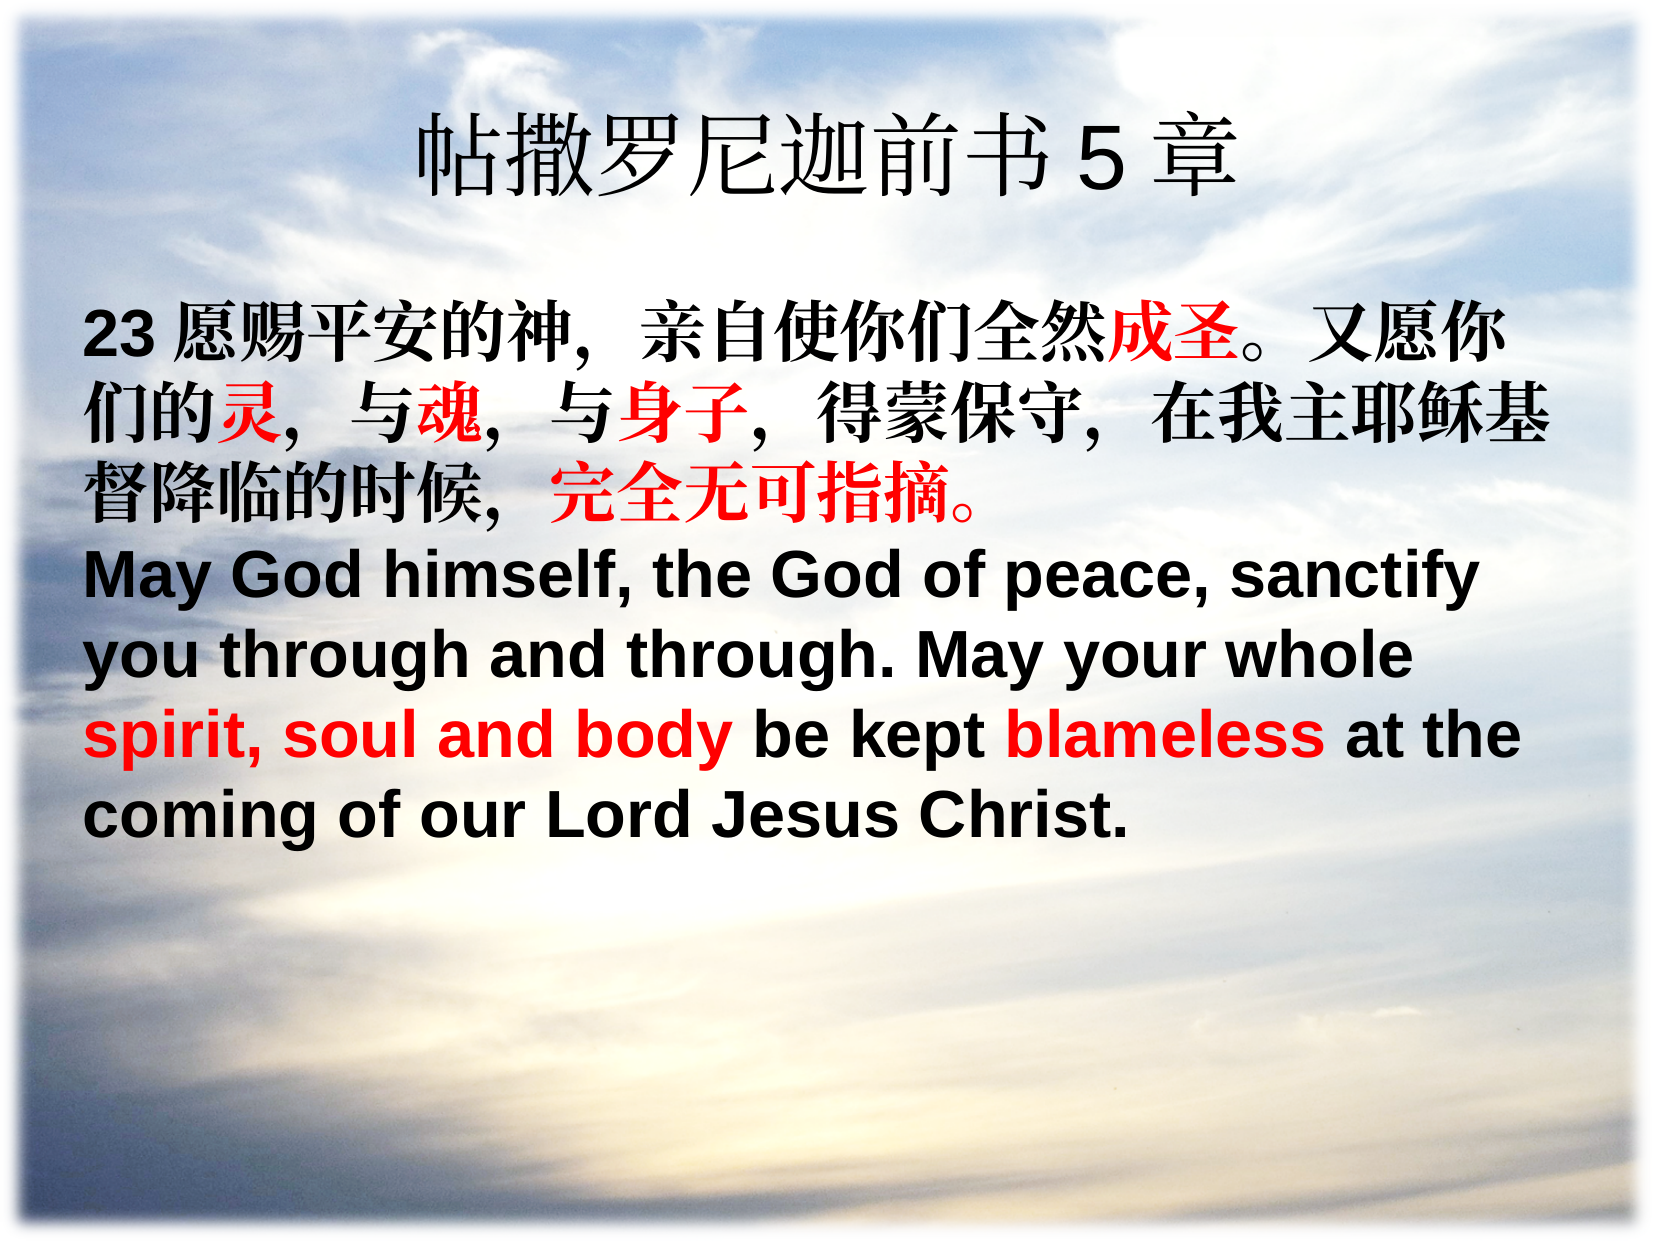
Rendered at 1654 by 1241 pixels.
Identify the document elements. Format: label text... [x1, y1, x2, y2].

title 帖撒罗尼迦前书5章 [82, 49, 1571, 257]
list 23愿赐平安的神，亲自使你们全然成圣。又愿你们的灵，与魂，与身子，得蒙保守，在我主耶稣基督降临的时候，完全无可指摘。 May God himself, the God of peace, sanctify you through and through. May your whole spirit, soul and body be kept blameless at the coming of our Lord Jesus Christ. [82, 290, 1571, 1109]
picture [0, 0, 1654, 1241]
